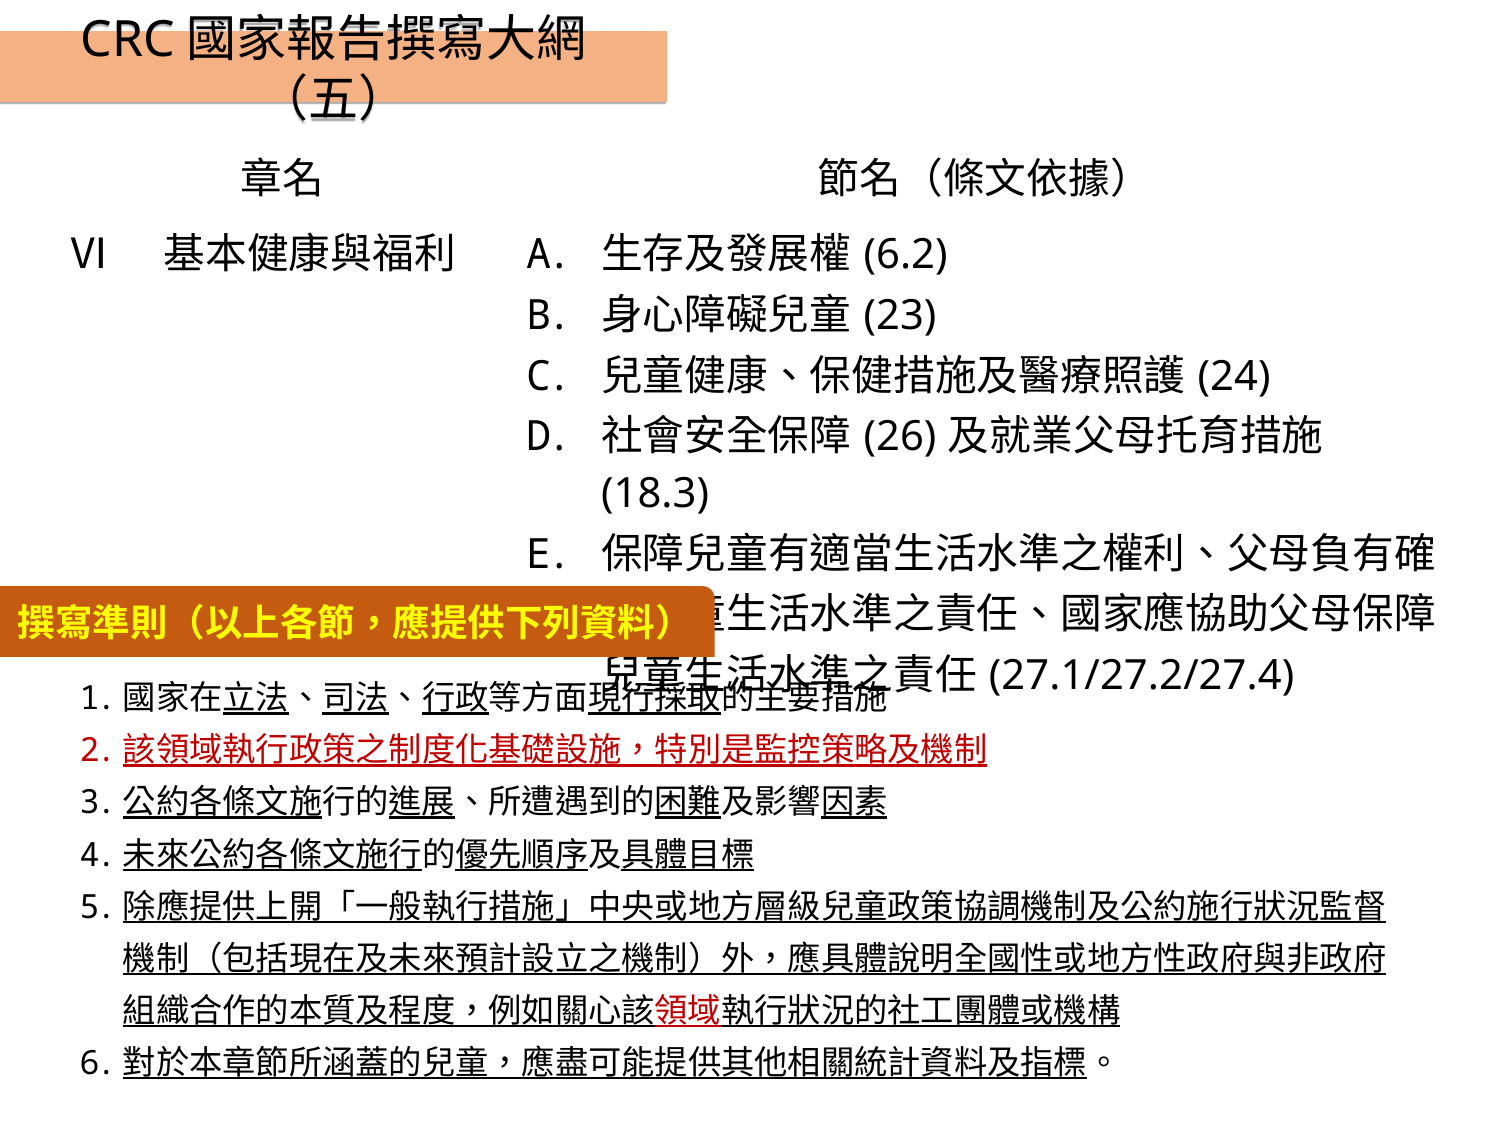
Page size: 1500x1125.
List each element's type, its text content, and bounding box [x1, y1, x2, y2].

table_header 節名（條文依據） [511, 137, 1459, 213]
text_box 撰寫準則（以上各節，應提供下列資料） [0, 586, 715, 657]
text_box CRC國家報告撰寫大網（五） [194, 31, 228, 54]
table_cell Ⅵ 基本健康與福利 [53, 657, 64, 709]
table_header 章名 [53, 137, 511, 213]
text_box 國家在立法、司法、行政等方面現行採取的主要措施 該領域執行政策之制度化基礎設施，特別是監控策略及機制 公約各條文施行的進展、所遭遇到的困難及影響因素 未來公約各條文施行的優先順序及具體目標 除應提供上開「一般執行措施」中央或地方層級兒童政策協調機制及公約施行狀況監督機制（包括現在及未來預計設立之機制）外，應具體說明全國性或地方性政府與非政府組織合作的本質及程度，例如關心該領域執行狀況的社工團體或機構 對於本章節所涵蓋的兒童，應盡可能提供其他相關統計資料及指標。 [64, 656, 1406, 1089]
table_cell 生存及發展權(6.2) 身心障礙兒童(23) 兒童健康、保健措施及醫療照護(24) 社會安全保障(26)及就業父母托育措施(18.3) 保障兒童有適當生活水準之權利、父母負有確保兒童生活水準之責任、國家應協助父母保障兒童生活水準之責任(27.1/27.2/27.4) [511, 213, 1459, 709]
table_cell Ⅵ 基本健康與福利 [53, 213, 511, 586]
text_box CRC國家報告撰寫大網（五） [0, 31, 668, 102]
